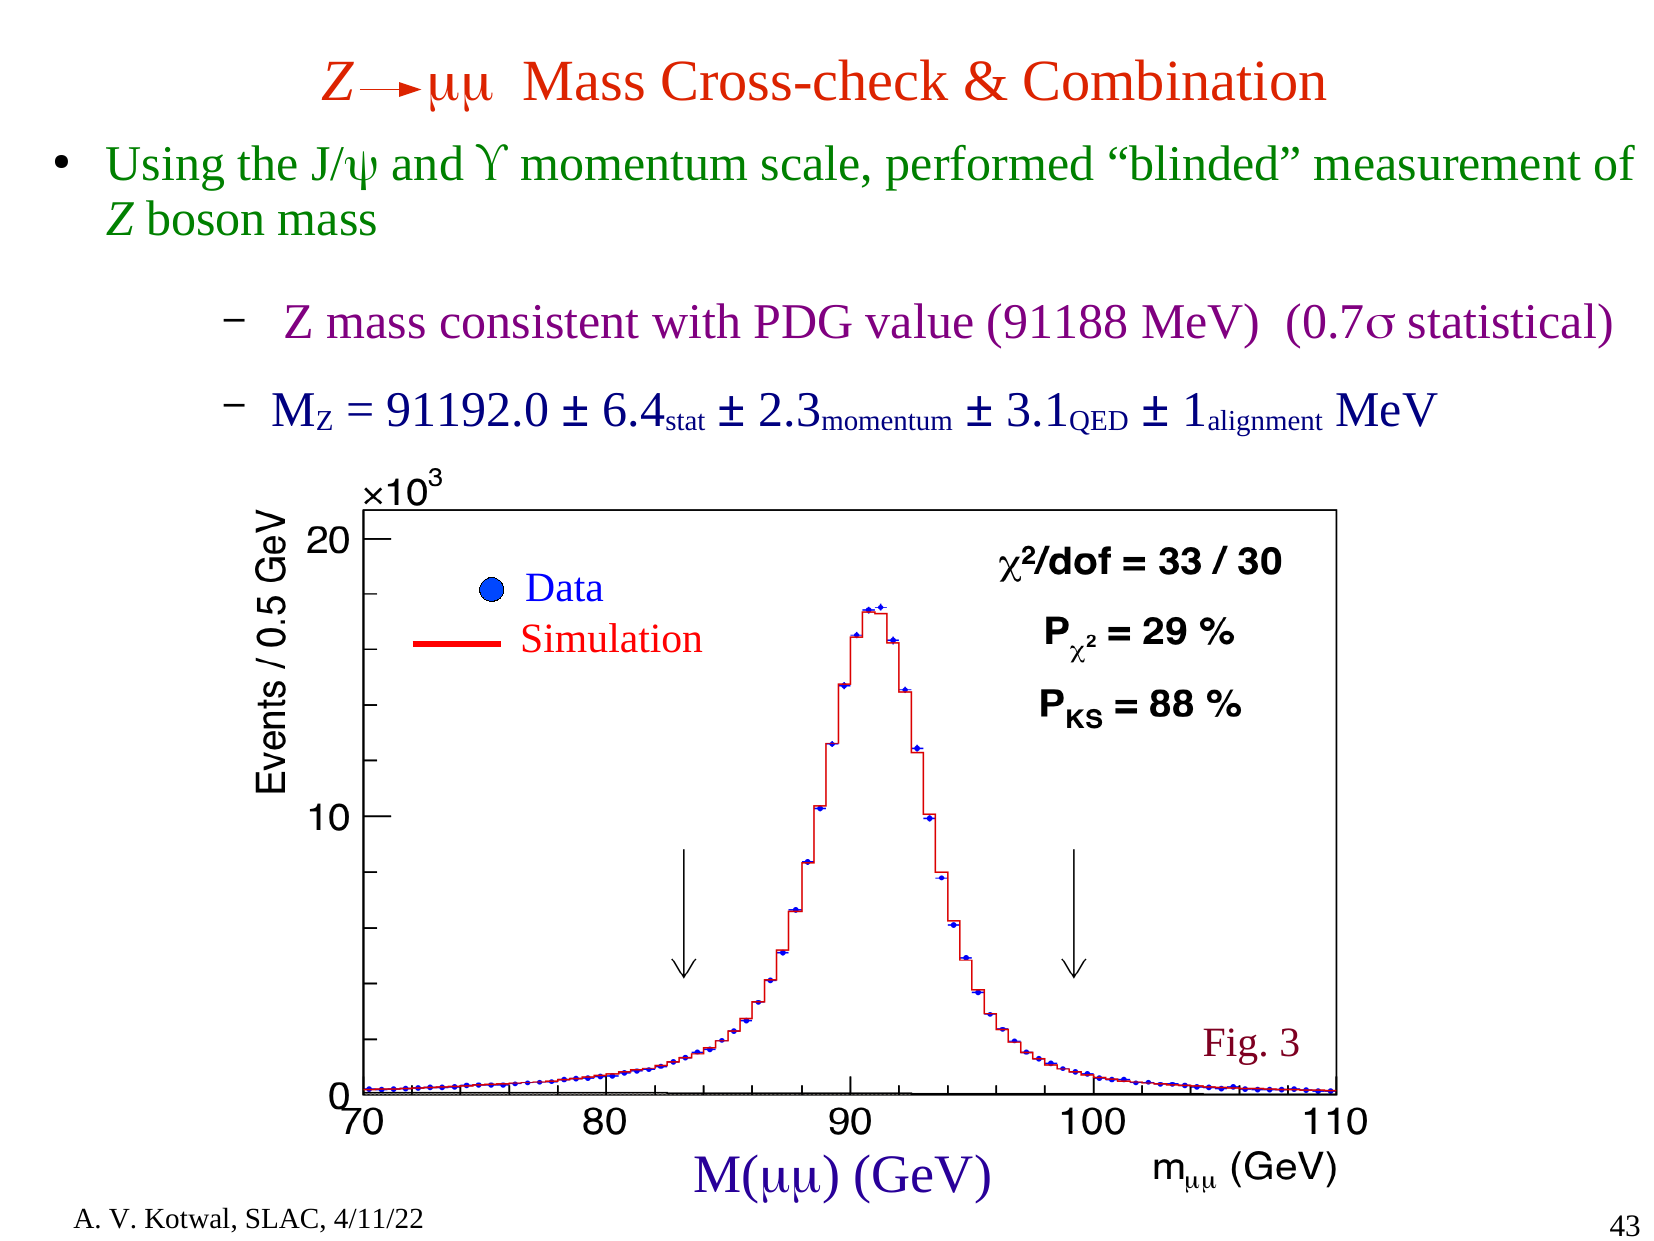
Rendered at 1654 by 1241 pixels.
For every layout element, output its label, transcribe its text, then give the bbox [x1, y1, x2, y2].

text_box M(μμ) (GeV) [693, 1143, 1035, 1223]
list Using the J/ψ and ϒ momentum scale, performed “blinded” measurement of Z boson mass Z mass consistent with PDG value (91188 MeV) (0.7σ statistical) MZ = 91192.0 ± 6.4stat ± 2.3momentum ± 3.1QED ± 1alignment MeV [35, 136, 1648, 548]
text_box Data [525, 564, 635, 615]
picture [201, 459, 1384, 1204]
text_box [479, 577, 504, 602]
title Z μμ Mass Cross-check & Combination [121, 26, 1529, 136]
text_box Fig. 3 [1202, 1019, 1301, 1066]
text_box Simulation [520, 615, 765, 682]
